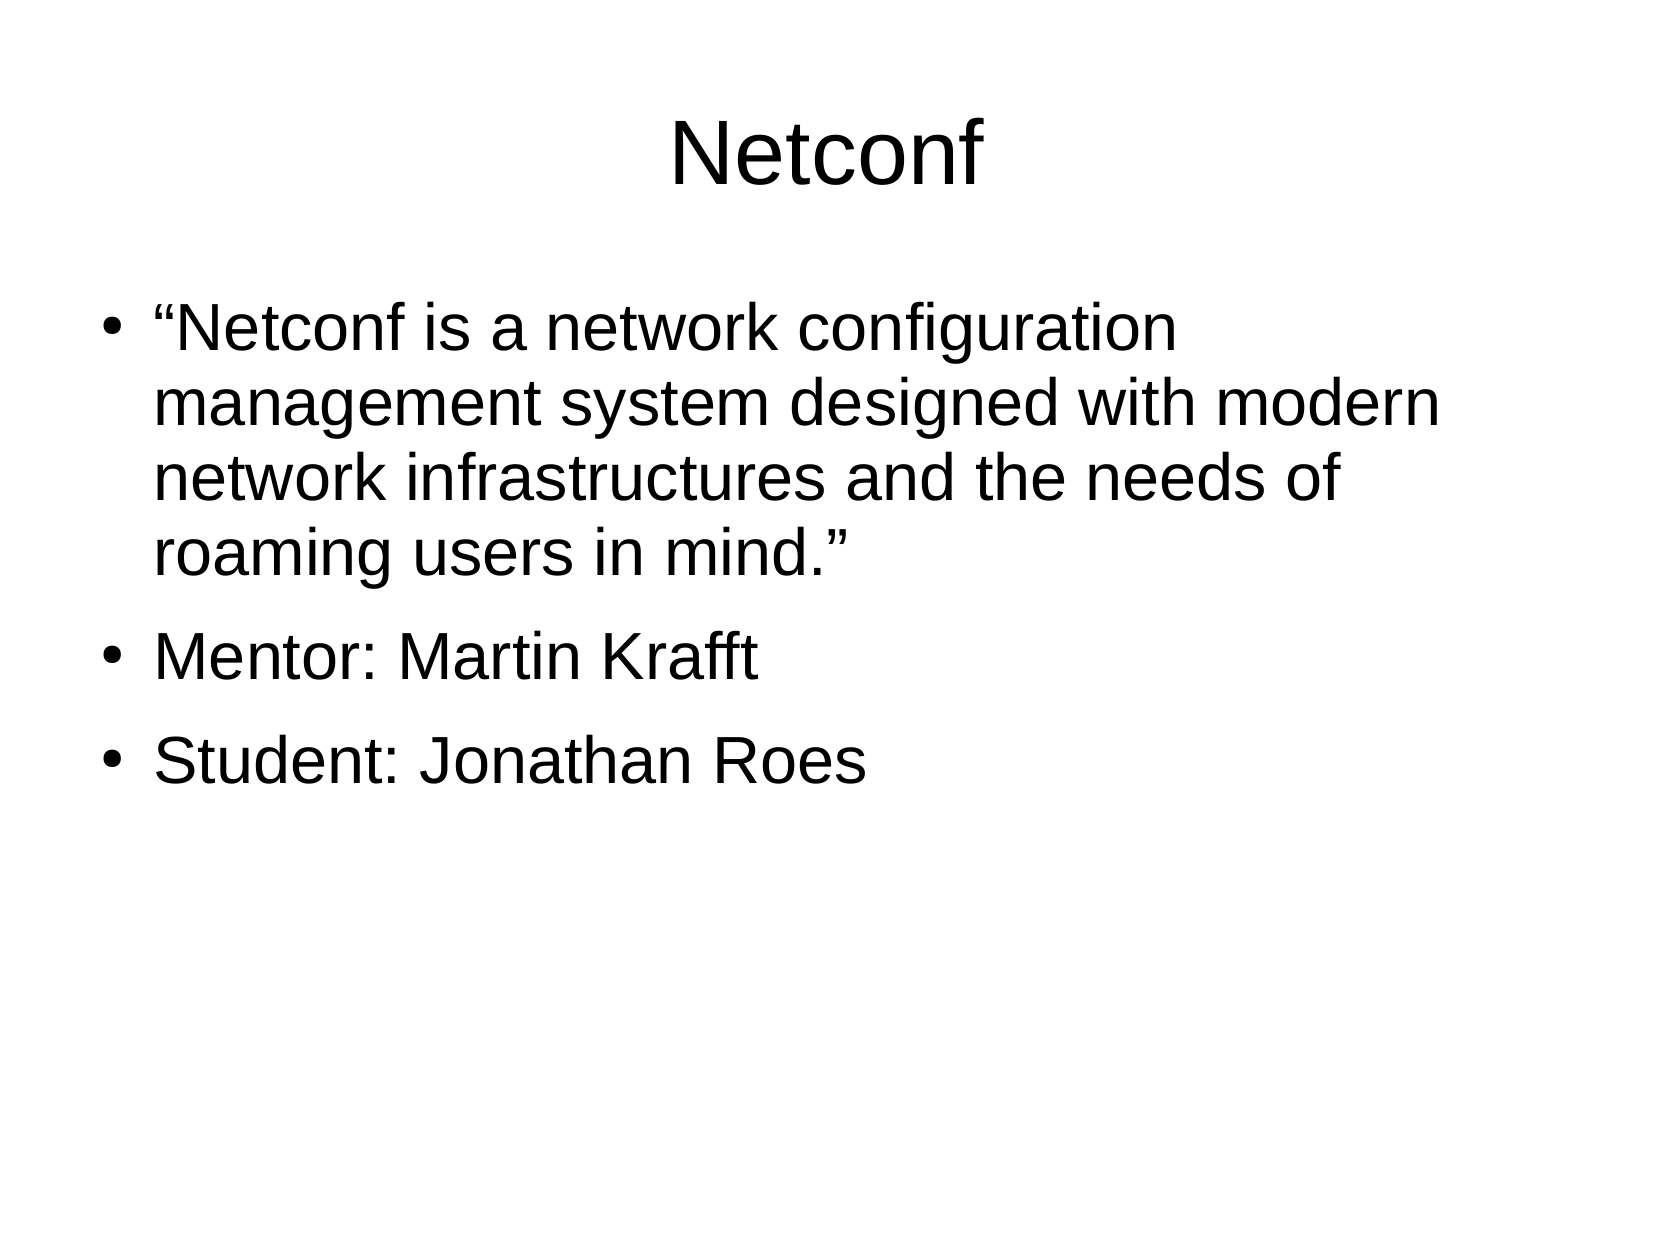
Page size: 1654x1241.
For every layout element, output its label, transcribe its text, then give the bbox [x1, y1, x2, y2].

title Netconf [82, 49, 1571, 257]
list “Netconf is a network configuration management system designed with modern network infrastructures and the needs of roaming users in mind.” Mentor: Martin Krafft Student: Jonathan Roes [82, 290, 1571, 1109]
